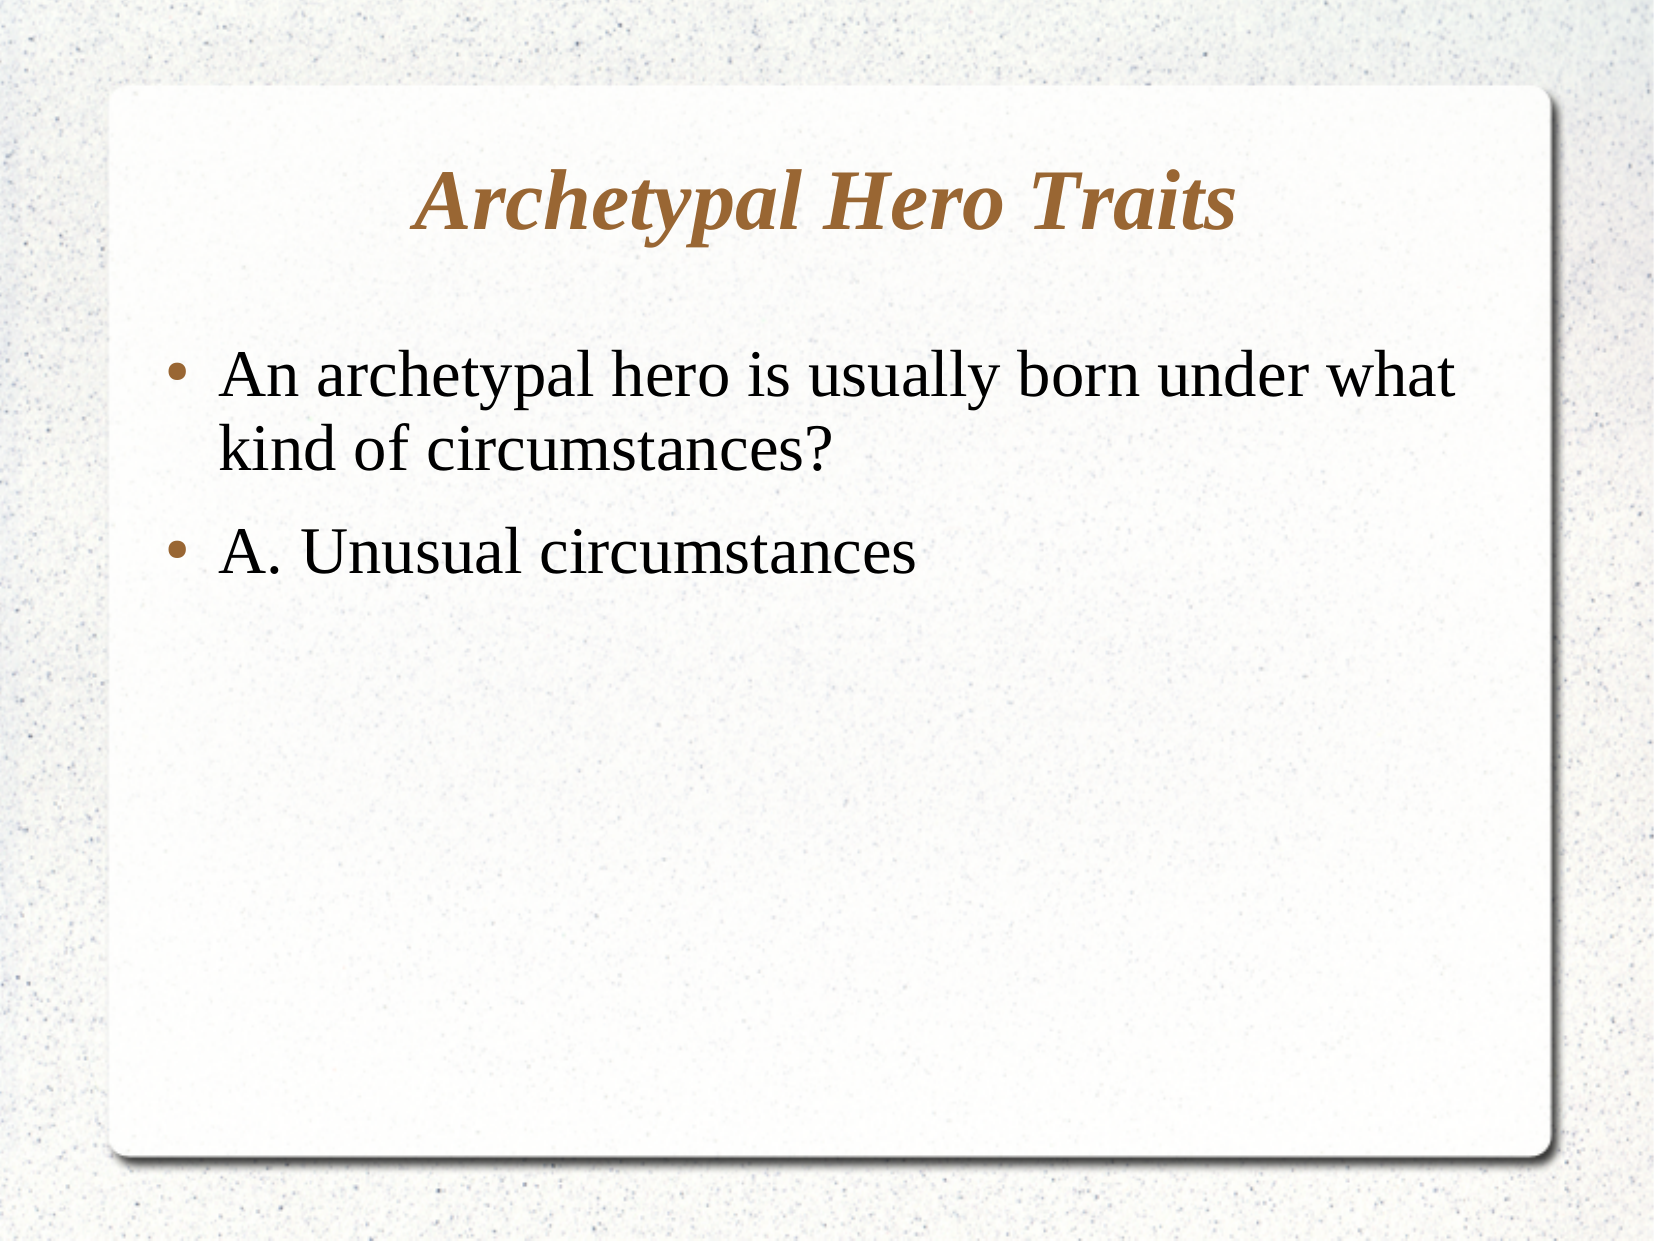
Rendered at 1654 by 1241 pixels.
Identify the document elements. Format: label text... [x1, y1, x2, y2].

title Archetypal Hero Traits [118, 96, 1536, 304]
list An archetypal hero is usually born under what kind of circumstances? A. Unusual circumstances [147, 336, 1506, 987]
picture [0, 0, 1654, 1241]
